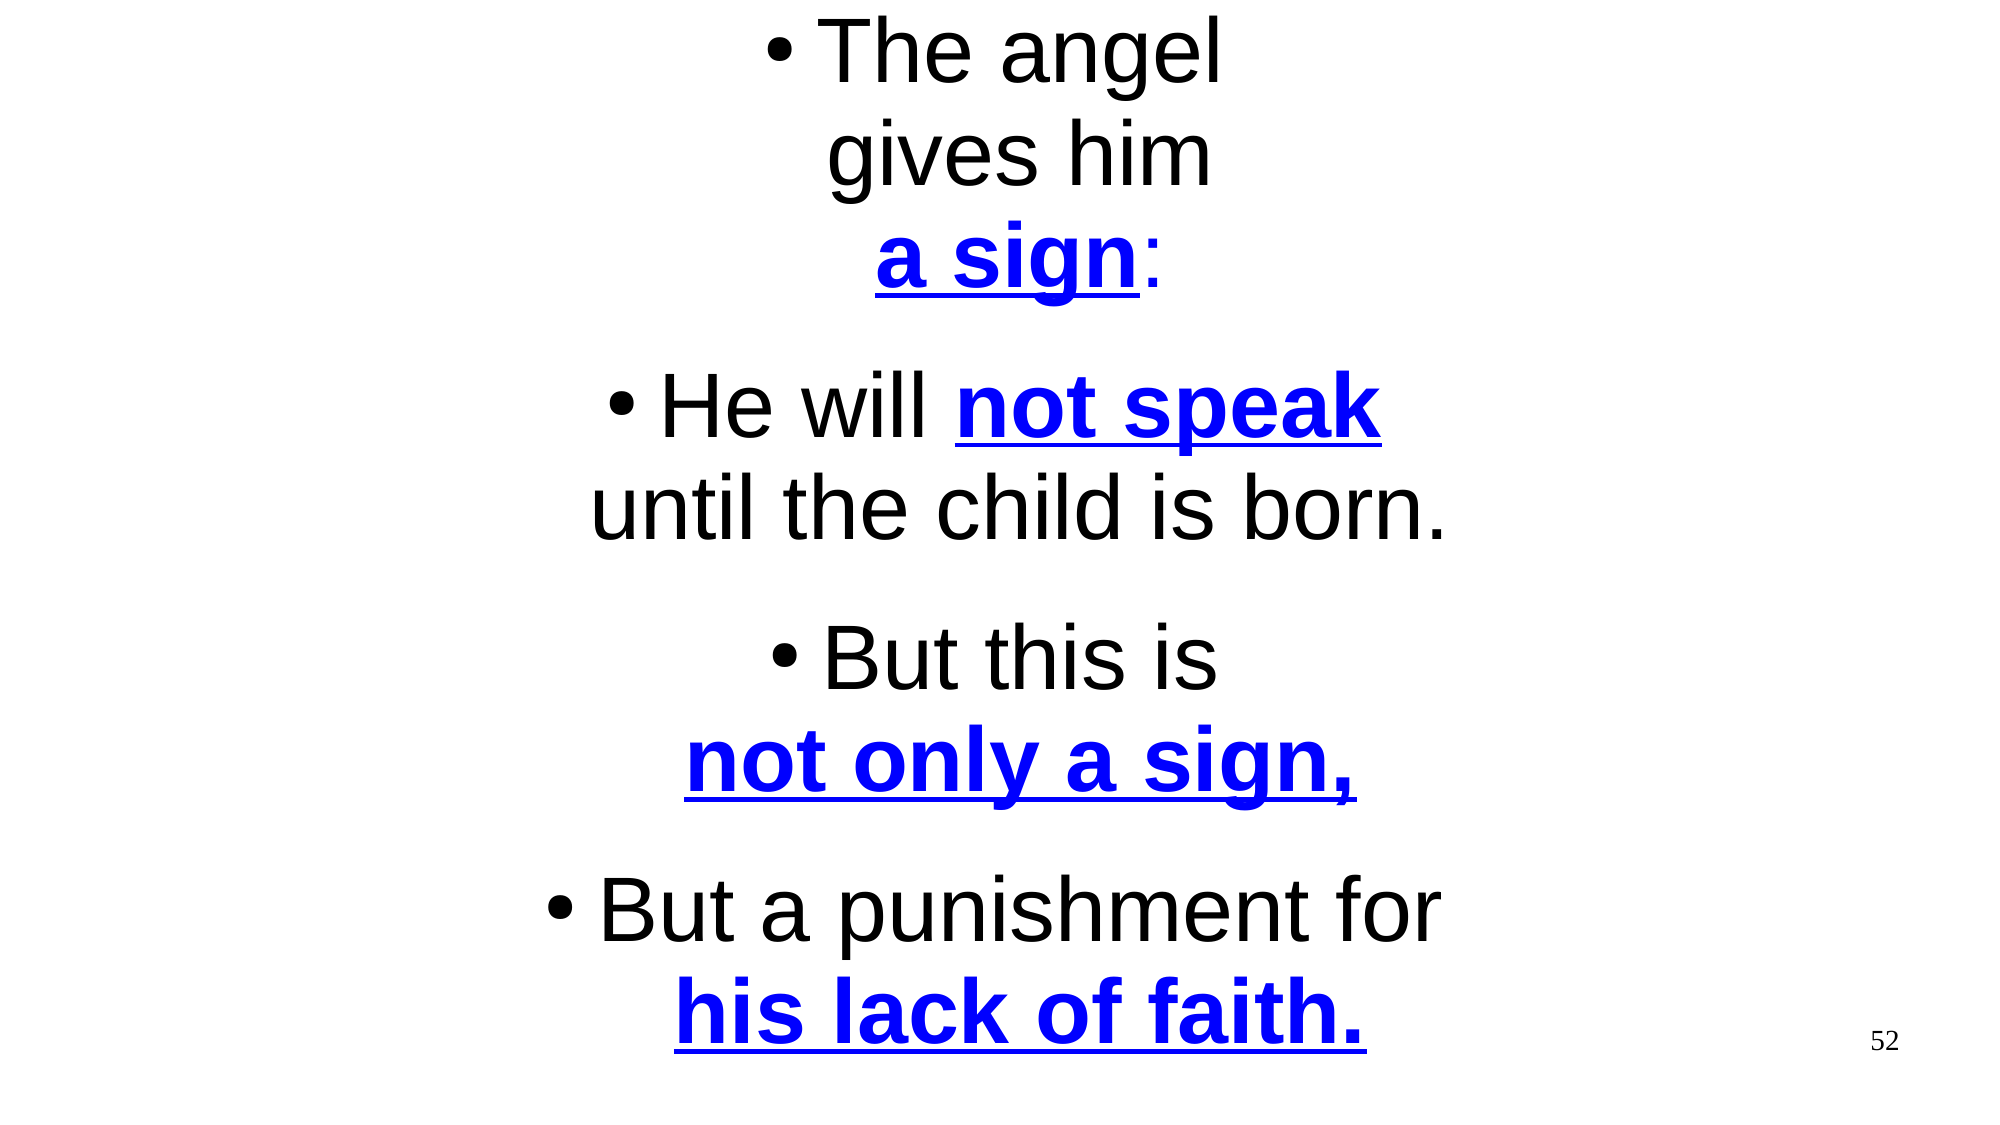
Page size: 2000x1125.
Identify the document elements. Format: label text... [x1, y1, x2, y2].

list The angel gives him a sign: He will not speak until the child is born. But this is not only a sign, But a punishment for his lack of faith. [0, 0, 1996, 1123]
